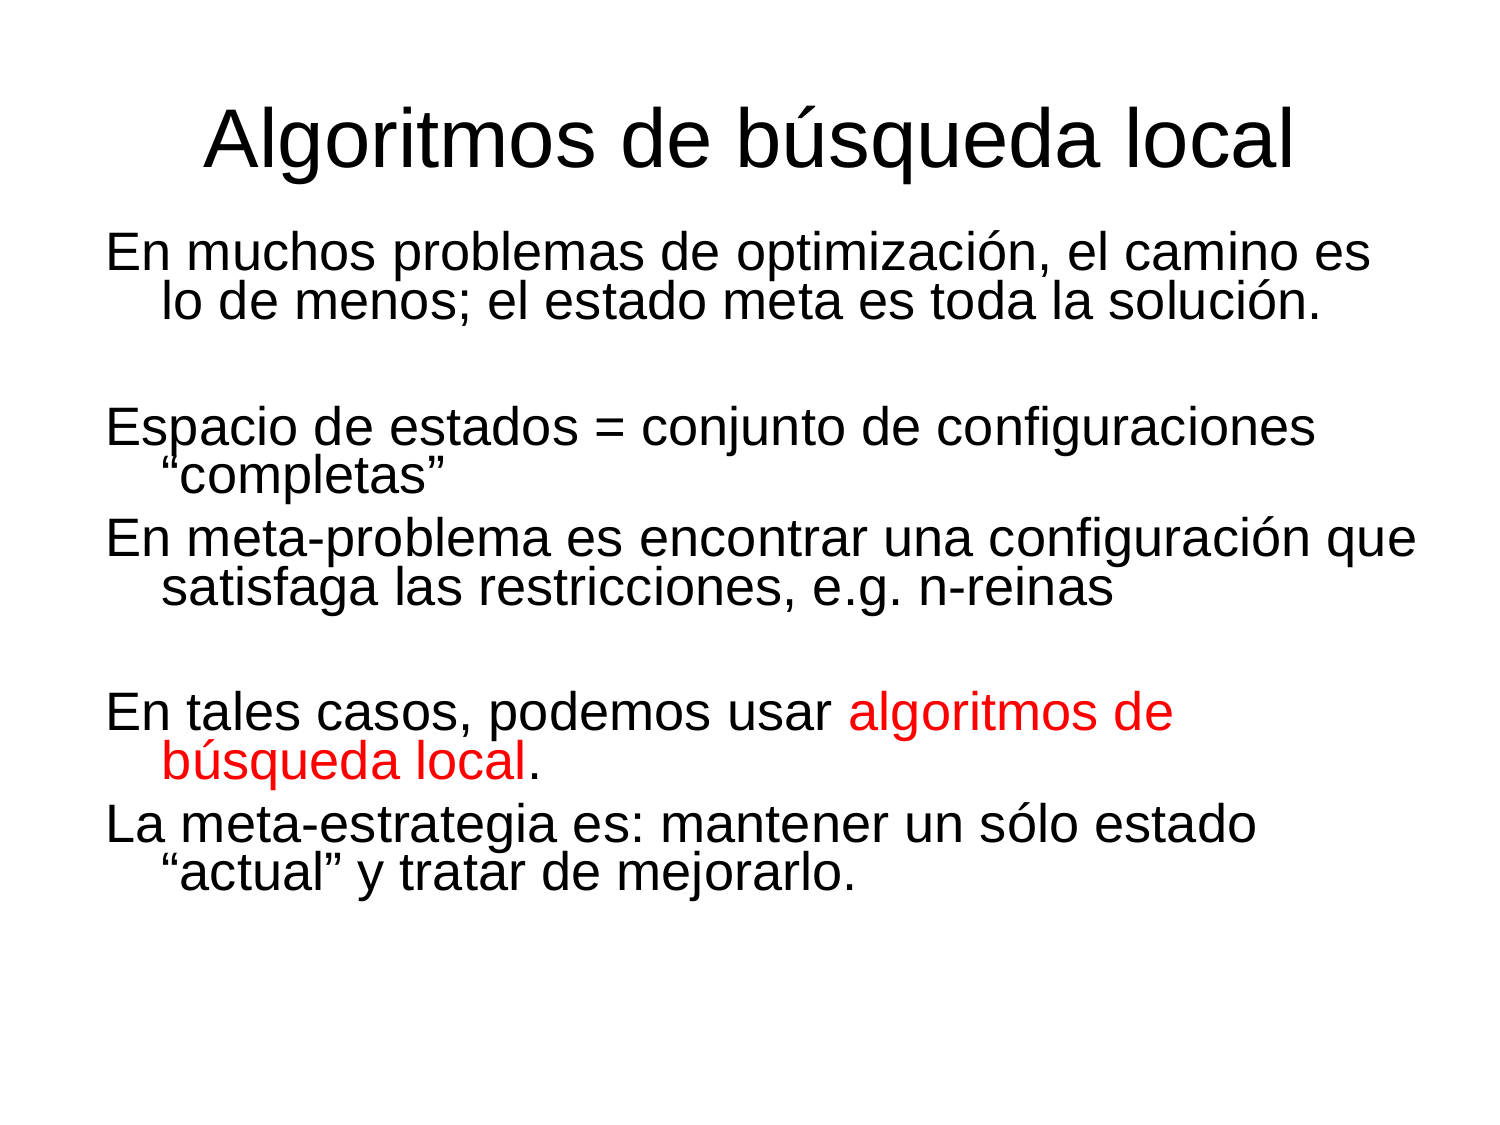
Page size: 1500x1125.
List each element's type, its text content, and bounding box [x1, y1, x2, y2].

title Algoritmos de búsqueda local [75, 45, 1426, 233]
list En muchos problemas de optimización, el camino es lo de menos; el estado meta es toda la solución. Espacio de estados = conjunto de configuraciones “completas” En meta-problema es encontrar una configuración que satisfaga las restricciones, e.g. n-reinas En tales casos, podemos usar algoritmos de búsqueda local. La meta-estrategia es: mantener un sólo estado “actual” y tratar de mejorarlo. [90, 224, 1441, 1045]
